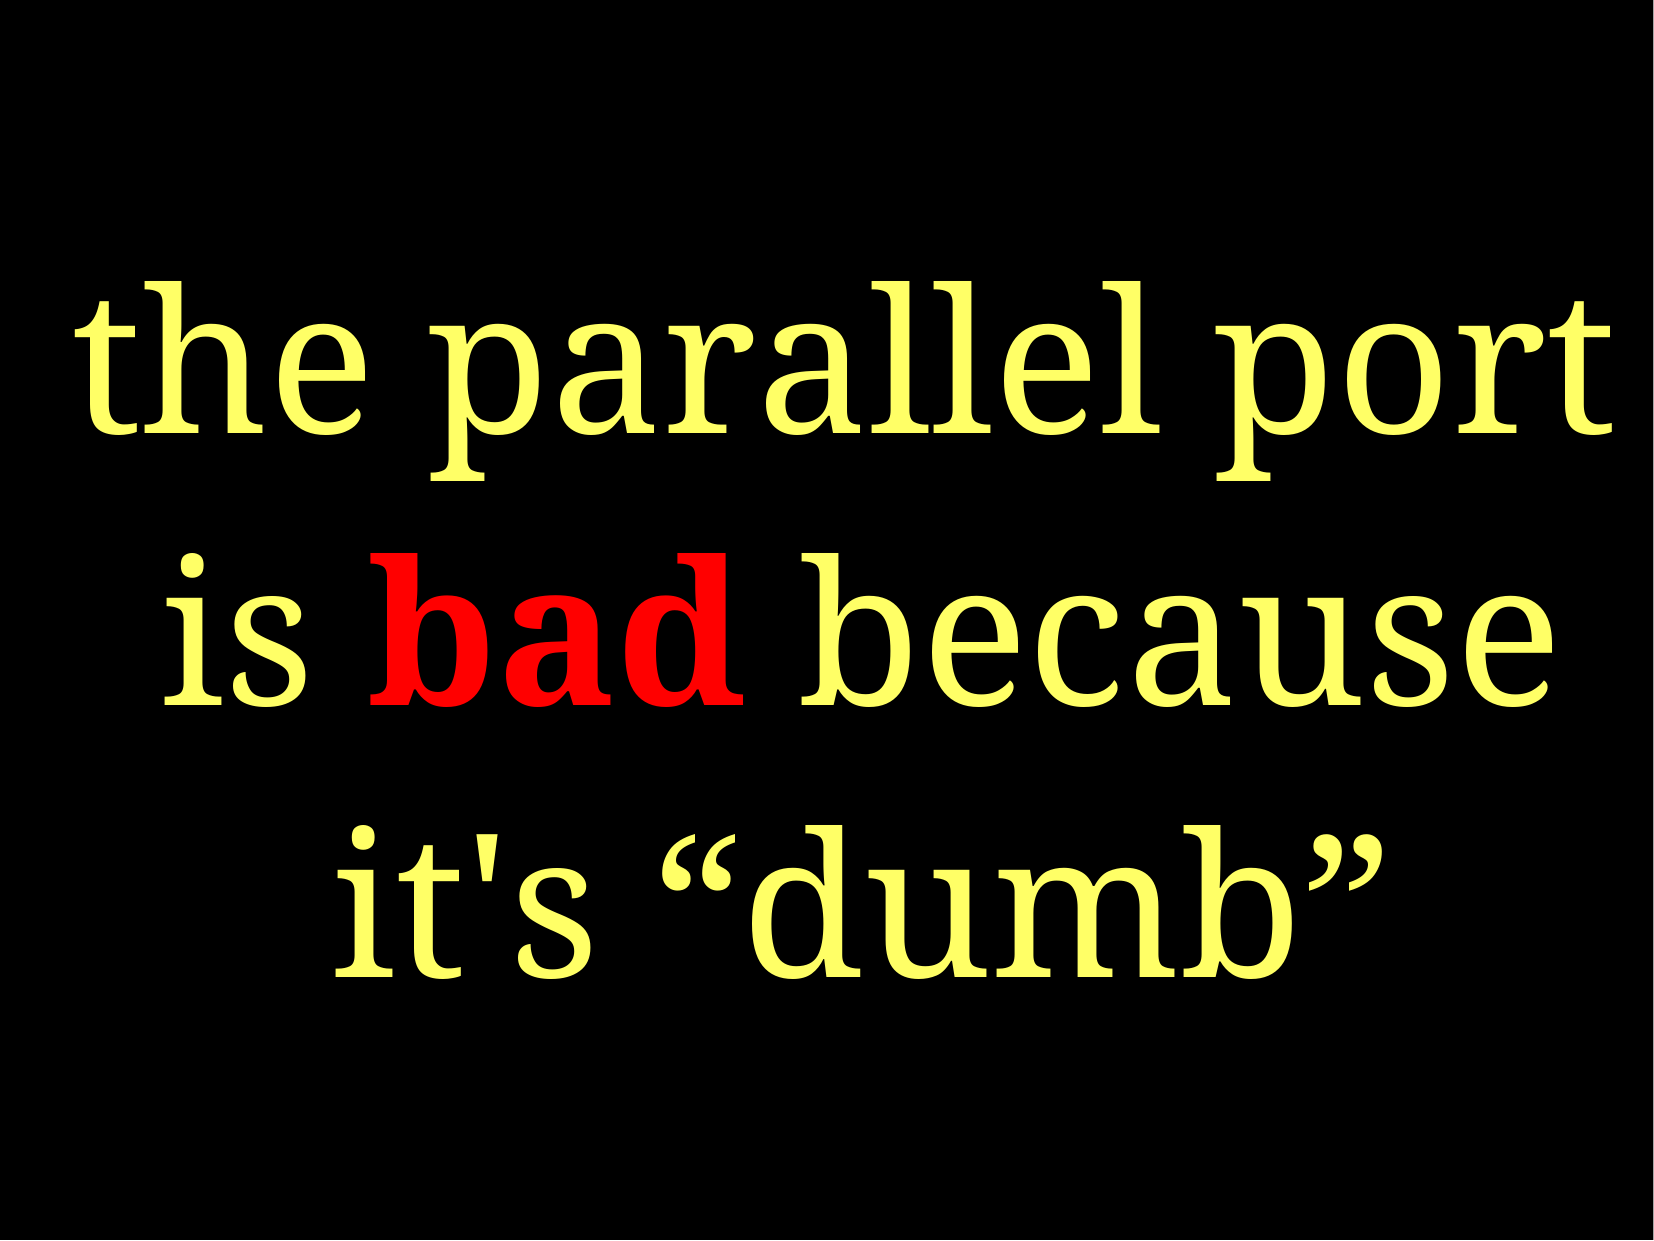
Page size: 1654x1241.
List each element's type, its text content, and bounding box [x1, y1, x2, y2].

subtitle the parallel port is bad because it's “dumb” [0, 0, 1654, 1241]
